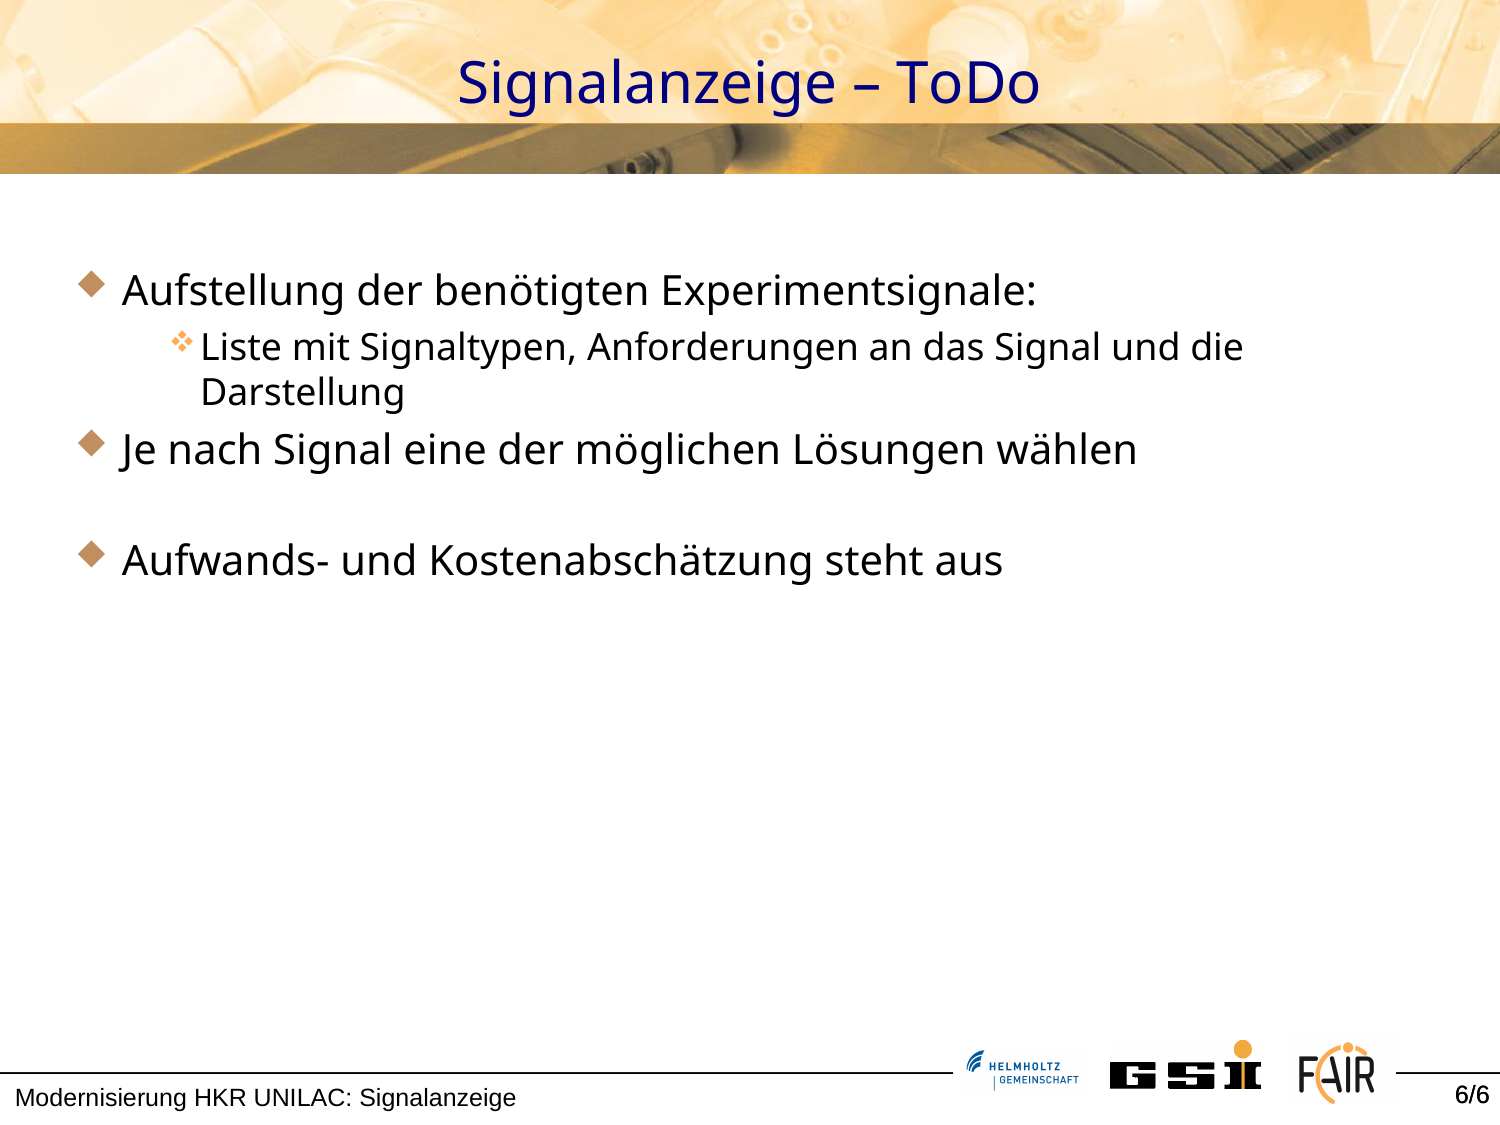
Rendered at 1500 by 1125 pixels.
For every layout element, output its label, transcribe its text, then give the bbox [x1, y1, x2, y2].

picture [1287, 1034, 1396, 1106]
list Aufstellung der benötigten Experimentsignale: Liste mit Signaltypen, Anforderungen an das Signal und die Darstellung Je nach Signal eine der möglichen Lösungen wählen Aufwands- und Kostenabschätzung steht aus [75, 263, 1425, 1006]
picture [960, 1046, 1084, 1095]
picture [1110, 1040, 1261, 1089]
picture [0, 0, 1500, 175]
title Signalanzeige – ToDo [75, 0, 1425, 174]
